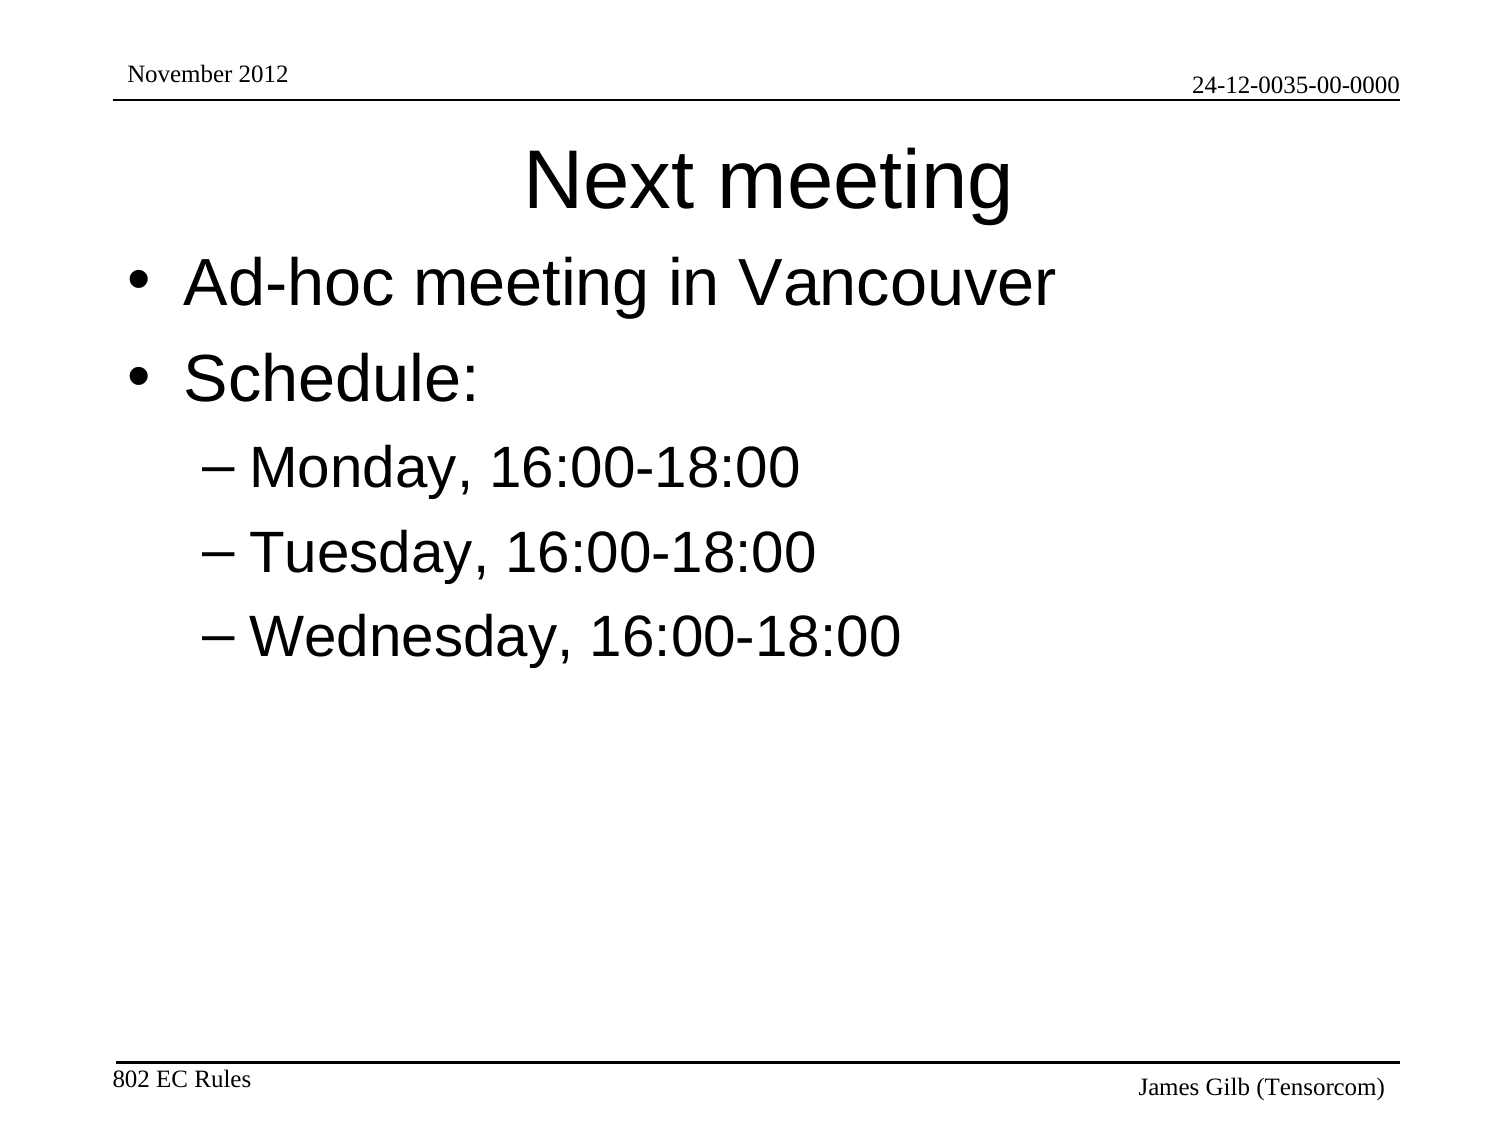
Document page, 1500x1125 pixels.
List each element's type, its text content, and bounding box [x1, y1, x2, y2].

list Ad-hoc meeting in Vancouver Schedule: Monday, 16:00-18:00 Tuesday, 16:00-18:00 Wednesday, 16:00-18:00 [112, 230, 1426, 1051]
title Next meeting [112, 112, 1426, 230]
